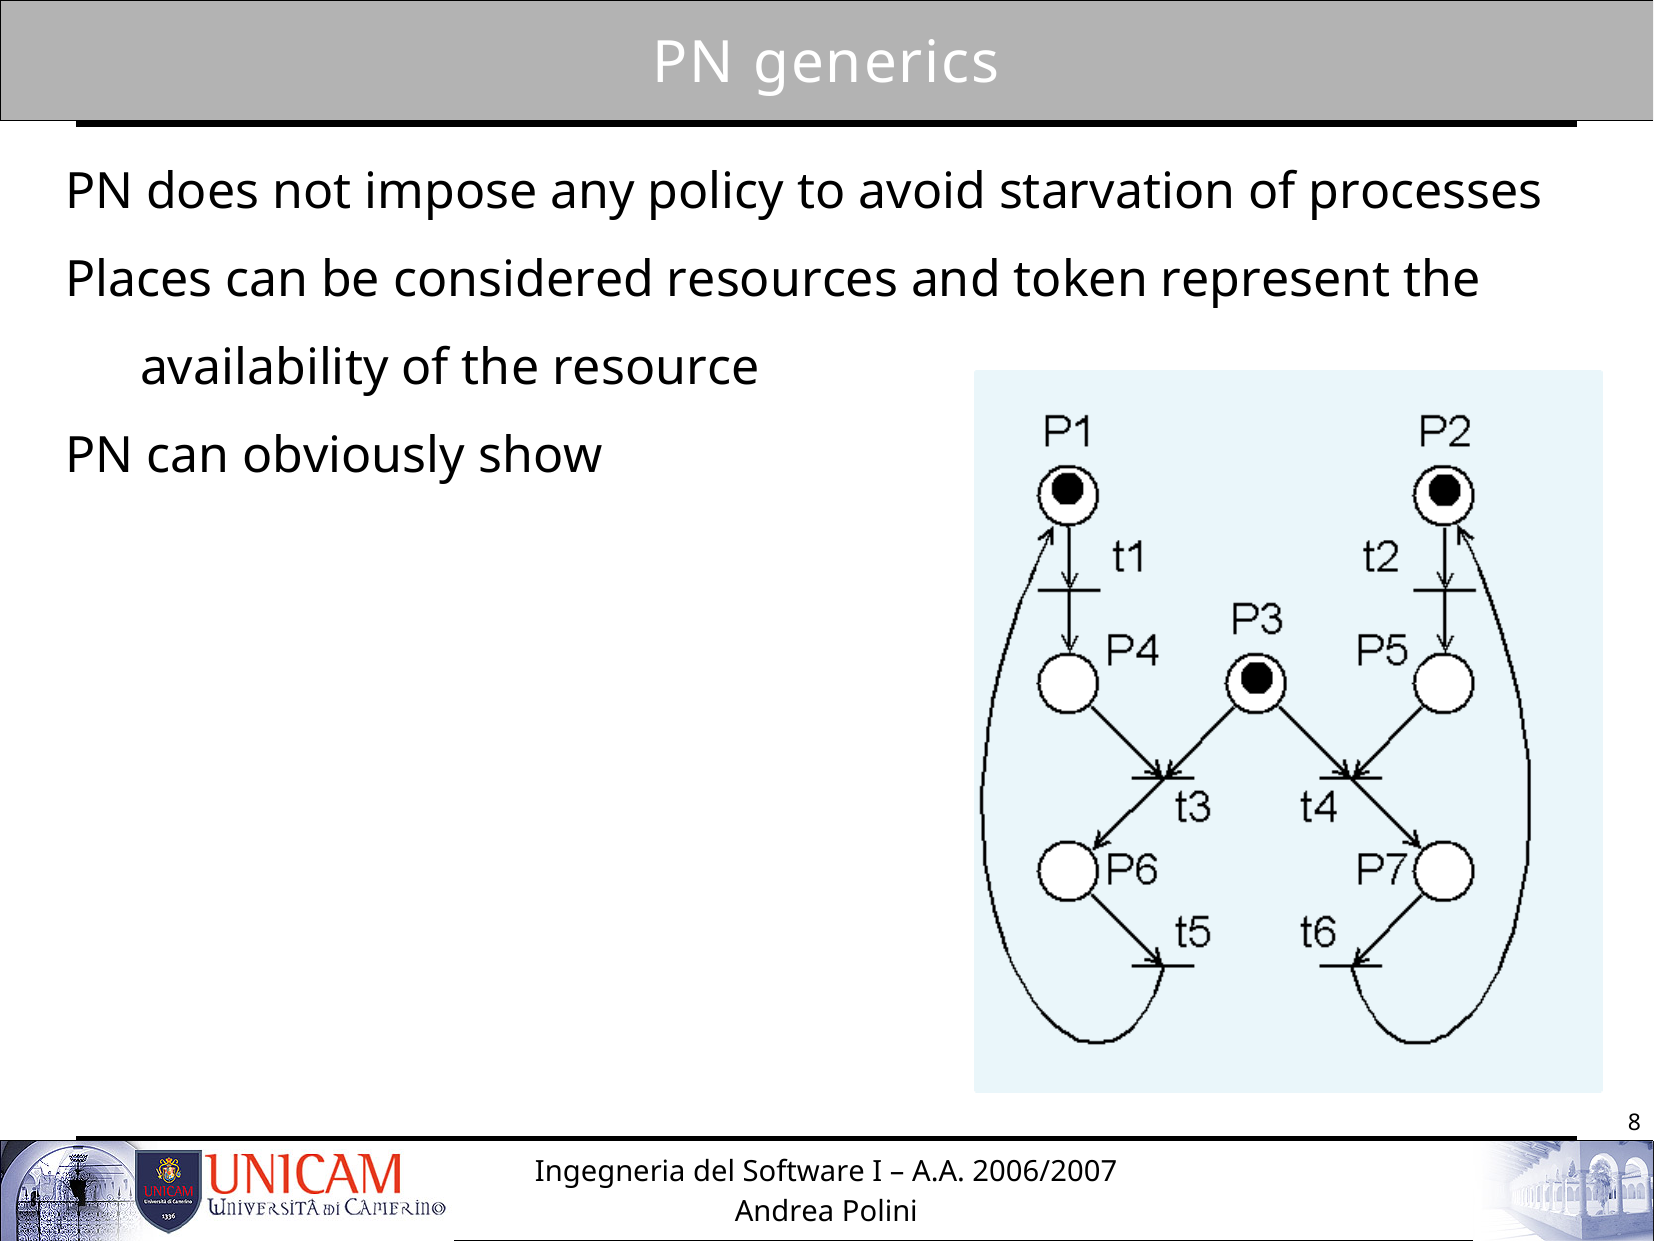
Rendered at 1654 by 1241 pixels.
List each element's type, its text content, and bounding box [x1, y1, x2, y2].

list PN does not impose any policy to avoid starvation of processes Places can be considered resources and token represent the availability of the resource PN can obviously show [64, 154, 1565, 593]
picture [974, 370, 1603, 1093]
picture [0, 1141, 454, 1241]
picture [1473, 1141, 1654, 1241]
title PN generics [0, 0, 1653, 121]
